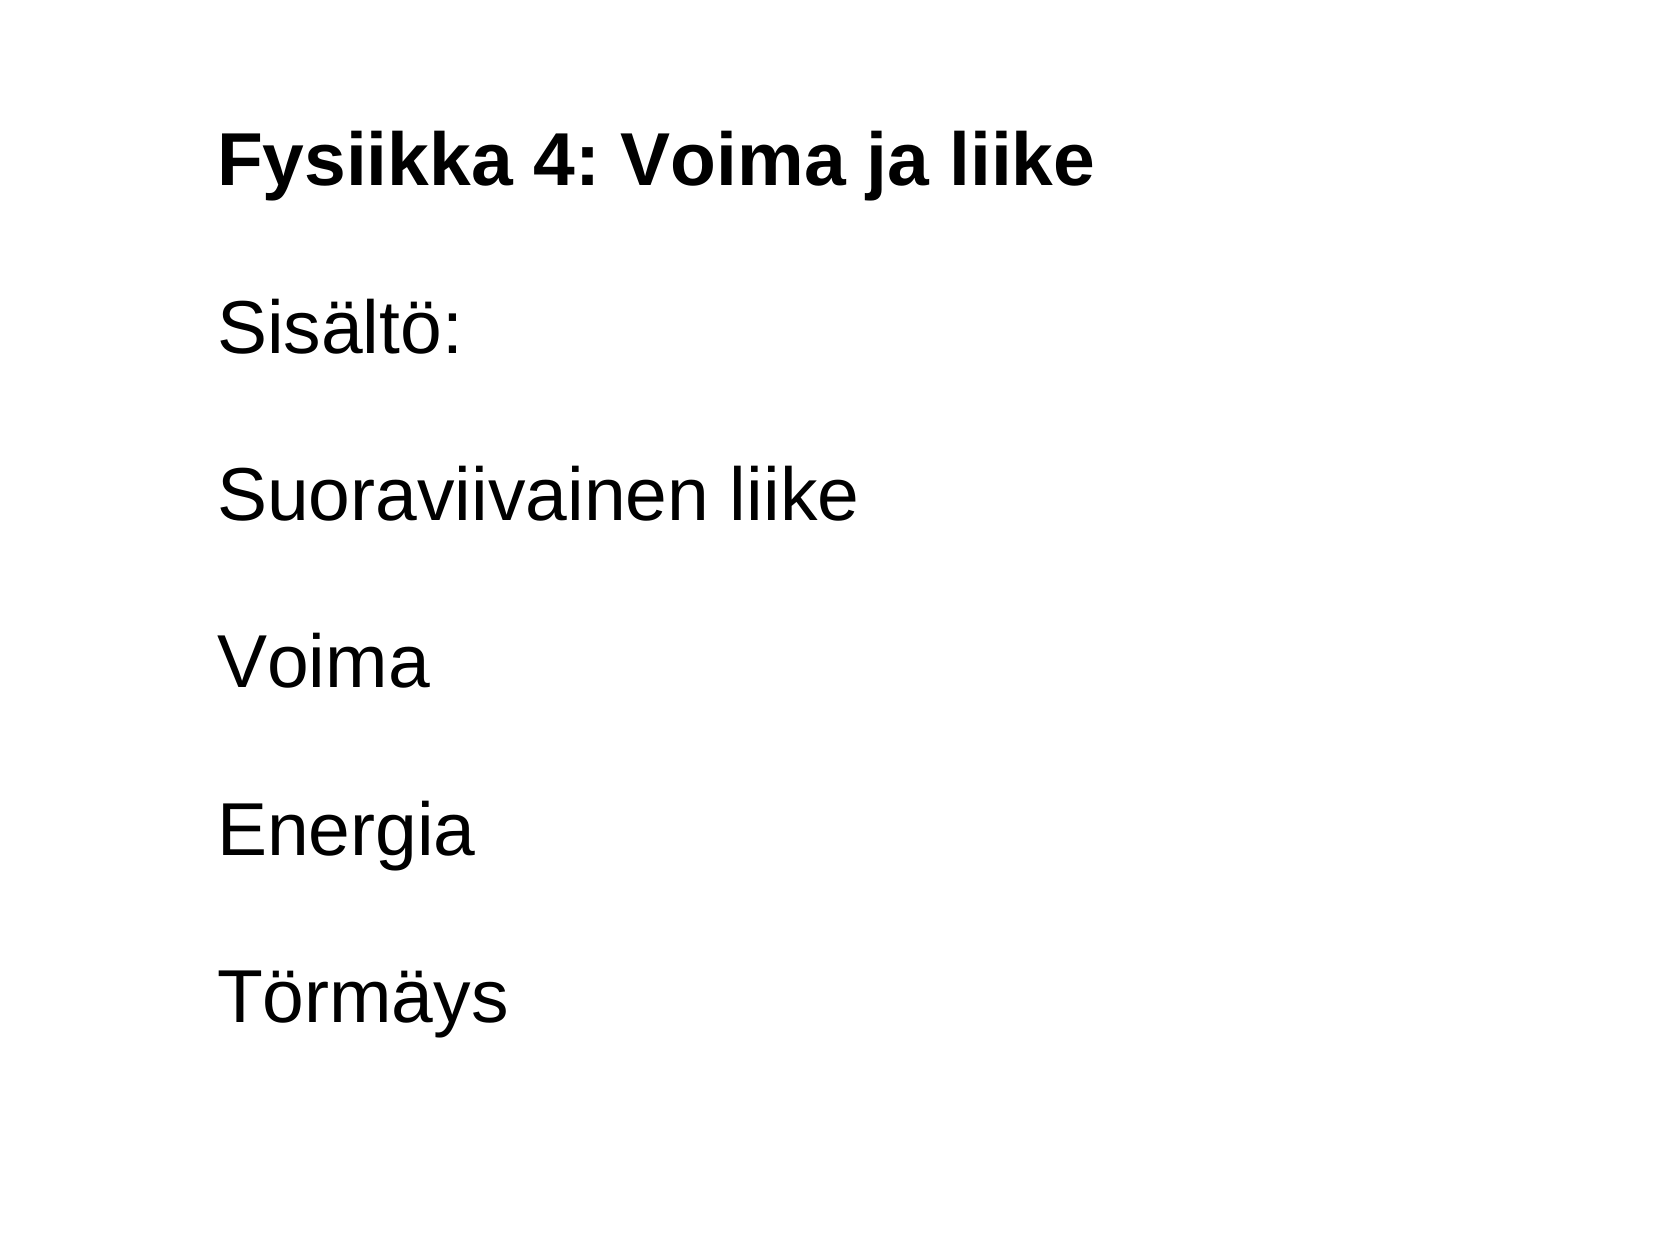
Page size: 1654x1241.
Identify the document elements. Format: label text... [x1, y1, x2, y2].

text_box Fysiikka 4: Voima ja liike Sisältö: Suoraviivainen liike Voima Energia Törmäys [202, 106, 1418, 1129]
